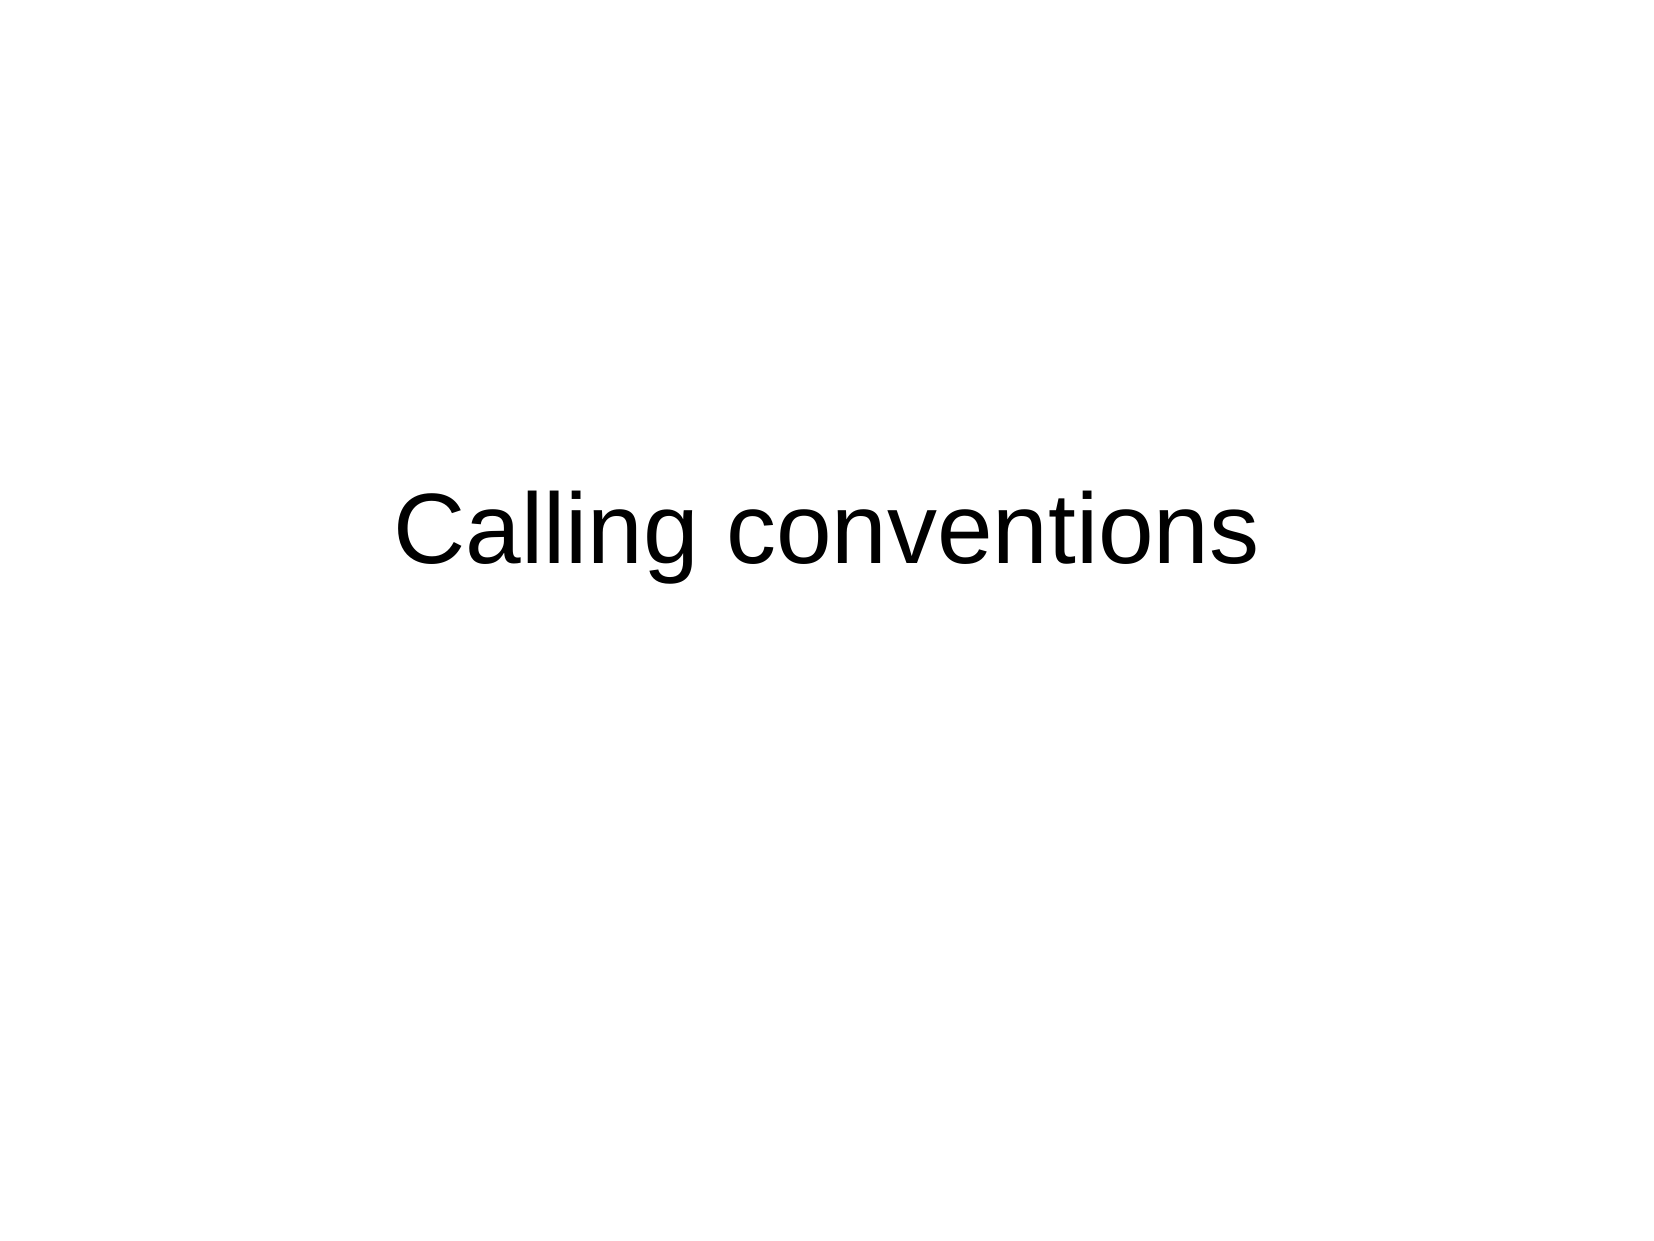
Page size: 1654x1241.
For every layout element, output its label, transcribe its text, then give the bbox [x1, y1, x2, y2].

subtitle Calling conventions [82, 49, 1571, 1010]
